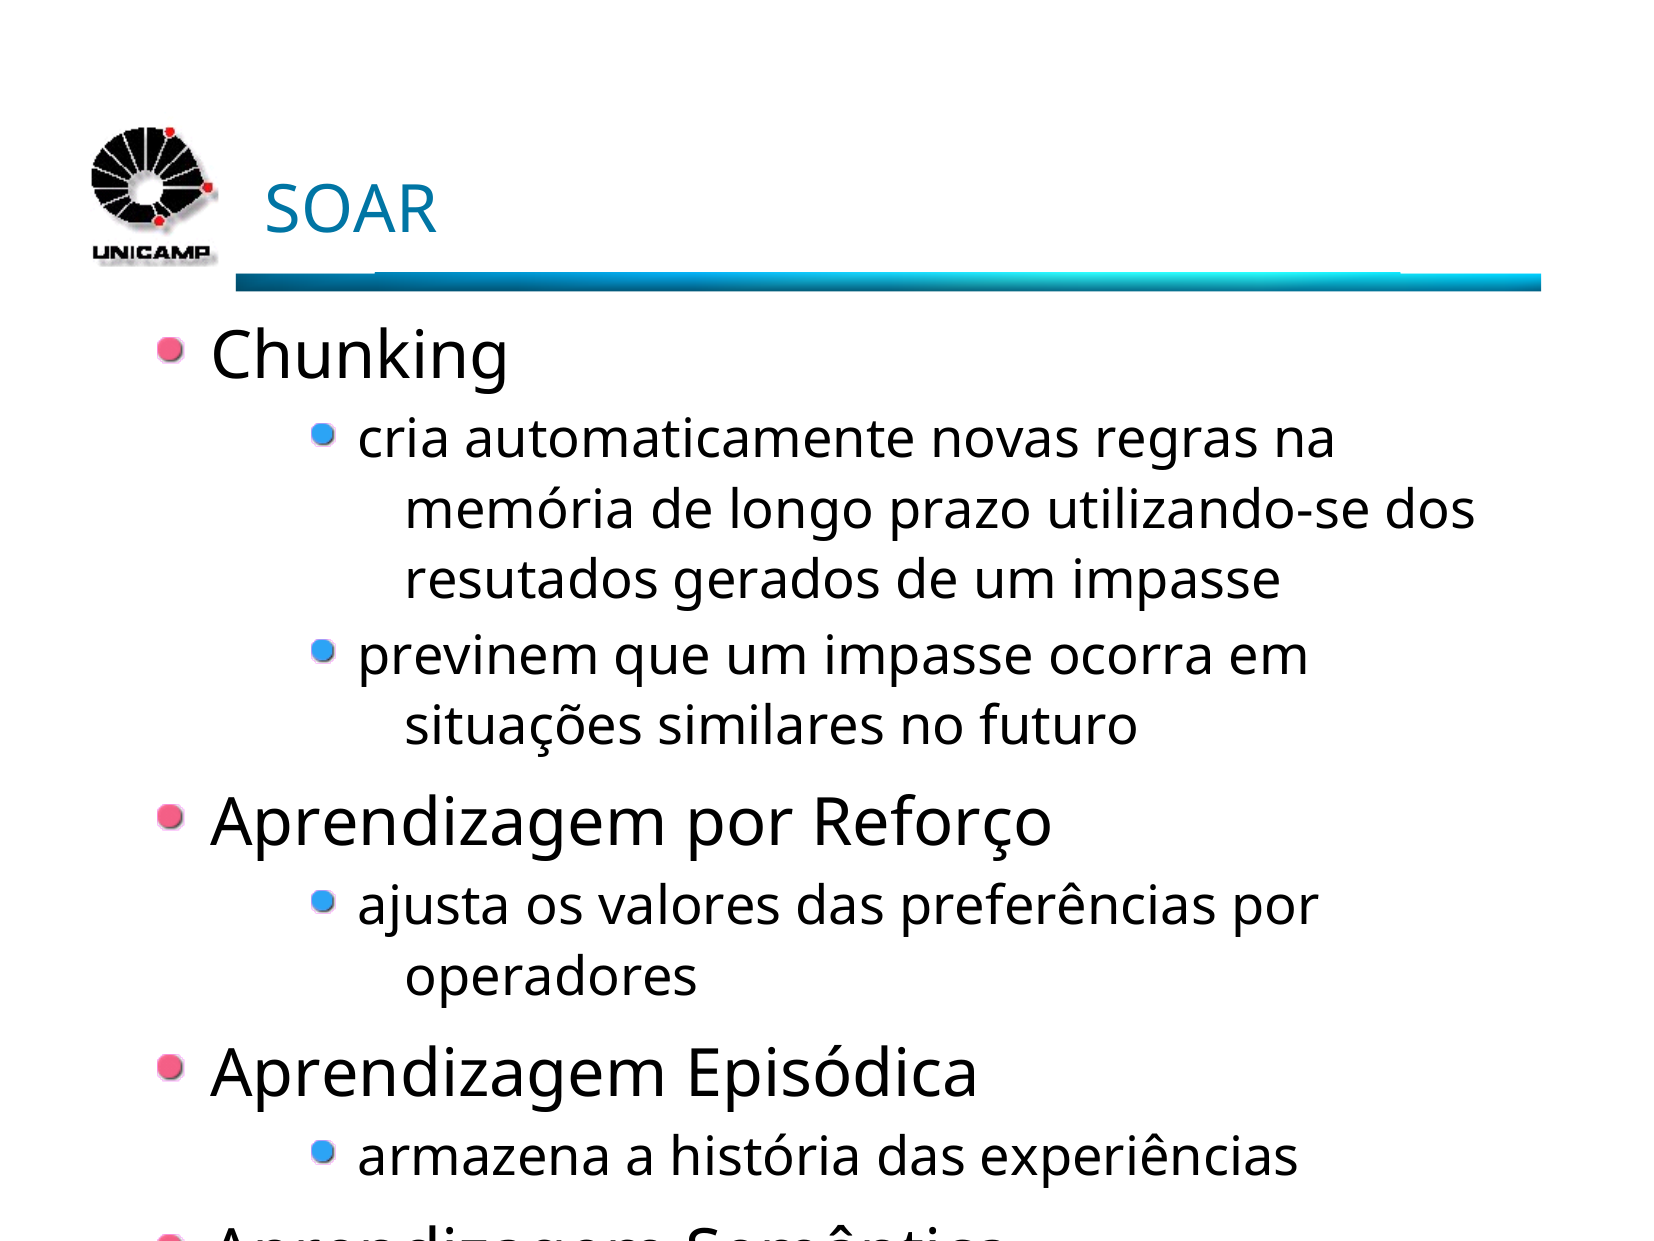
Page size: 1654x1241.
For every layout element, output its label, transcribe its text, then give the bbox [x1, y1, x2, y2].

picture [156, 1233, 186, 1241]
title SOAR [264, 42, 1534, 250]
list Chunking cria automaticamente novas regras na memória de longo prazo utilizando-se dos resutados gerados de um impasse previnem que um impasse ocorra em situações similares no futuro Aprendizagem por Reforço ajusta os valores das preferências por operadores Aprendizagem Episódica armazena a história das experiências Aprendizagem Semântica captura asserções declarativas mais abstratas [121, 309, 1534, 1201]
picture [125, 272, 1654, 295]
